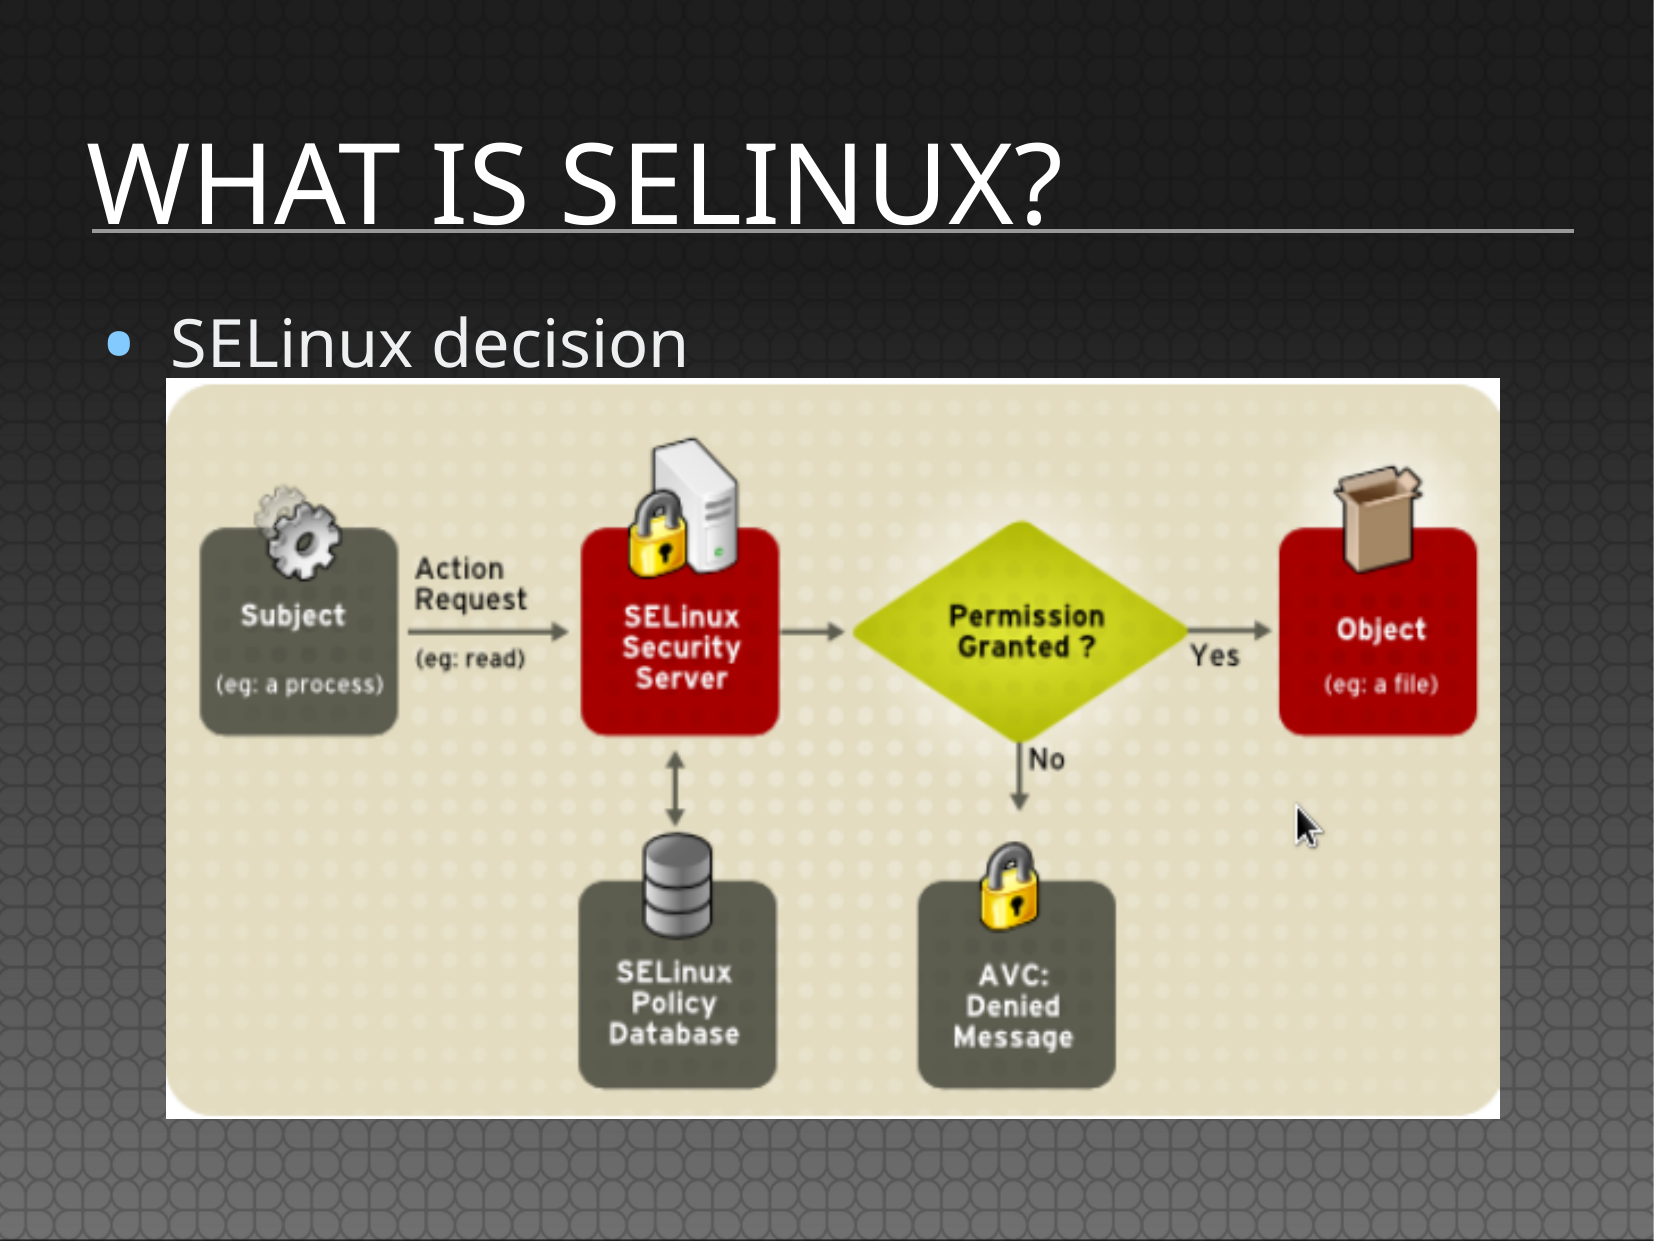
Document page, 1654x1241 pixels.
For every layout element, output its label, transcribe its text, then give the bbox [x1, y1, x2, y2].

title WHAT IS SELINUX? [86, 110, 1576, 251]
list SELinux decision [82, 296, 1571, 1100]
picture [0, 0, 1654, 1241]
